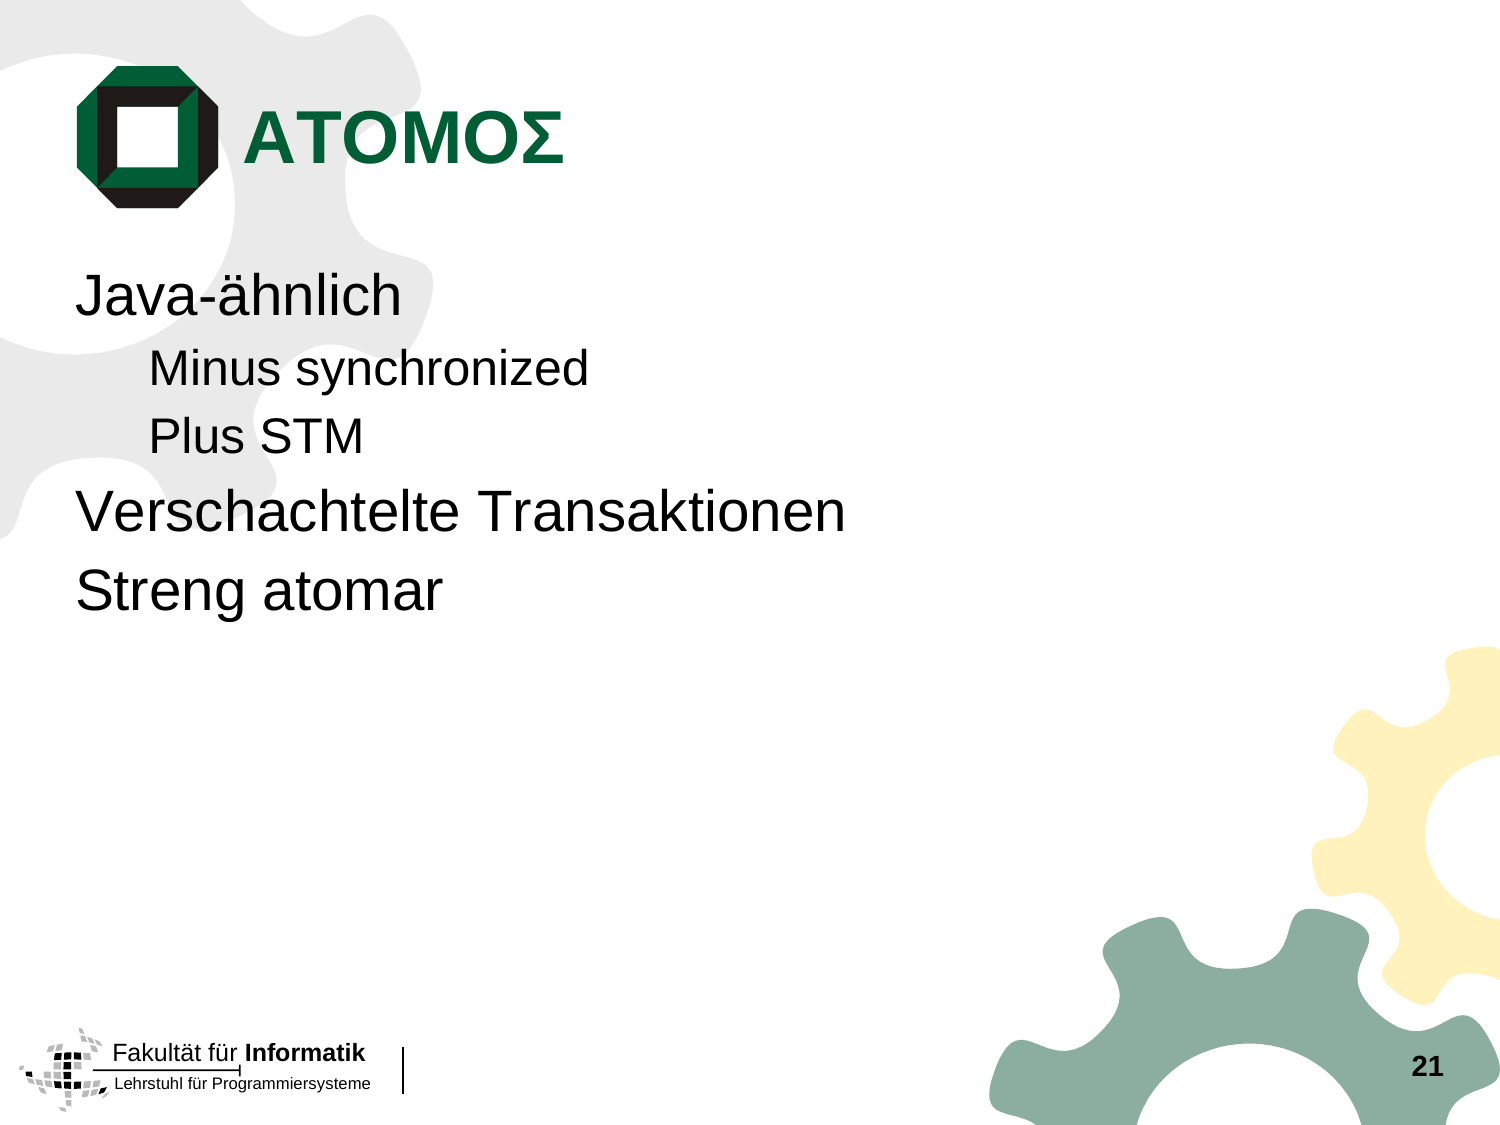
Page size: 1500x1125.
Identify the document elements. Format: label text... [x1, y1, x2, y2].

list Java-ähnlich Minus synchronized Plus STM Verschachtelte Transaktionen Streng atomar [75, 262, 1426, 991]
title ATOMOΣ [242, 19, 1425, 256]
